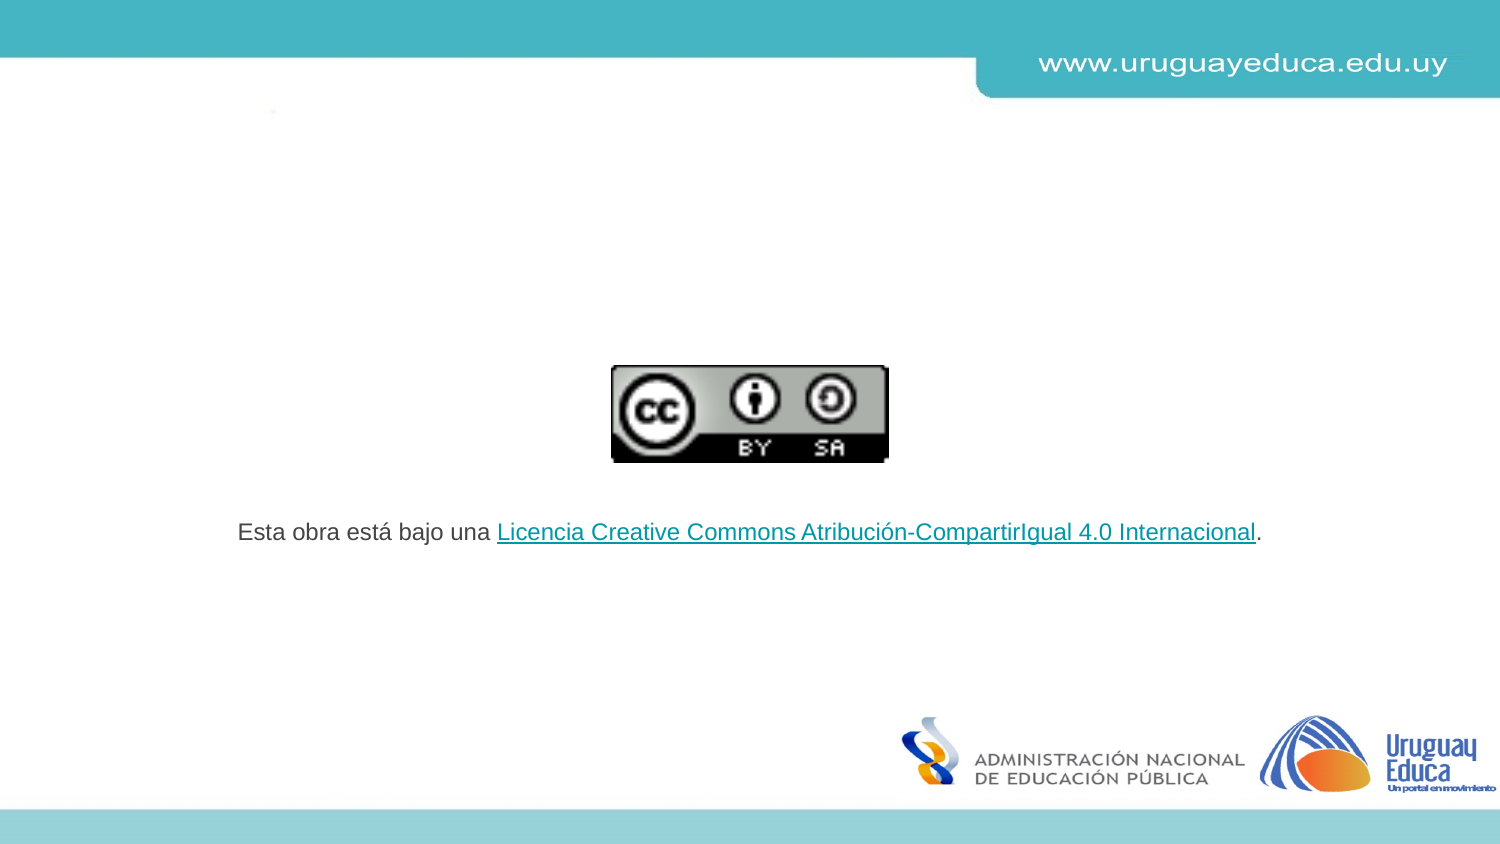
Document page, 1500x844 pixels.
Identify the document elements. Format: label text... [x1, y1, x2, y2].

list Esta obra está bajo una Licencia Creative Commons Atribución-CompartirIgual 4.0 Internacional. [51, 189, 1449, 750]
picture [0, 0, 1500, 844]
